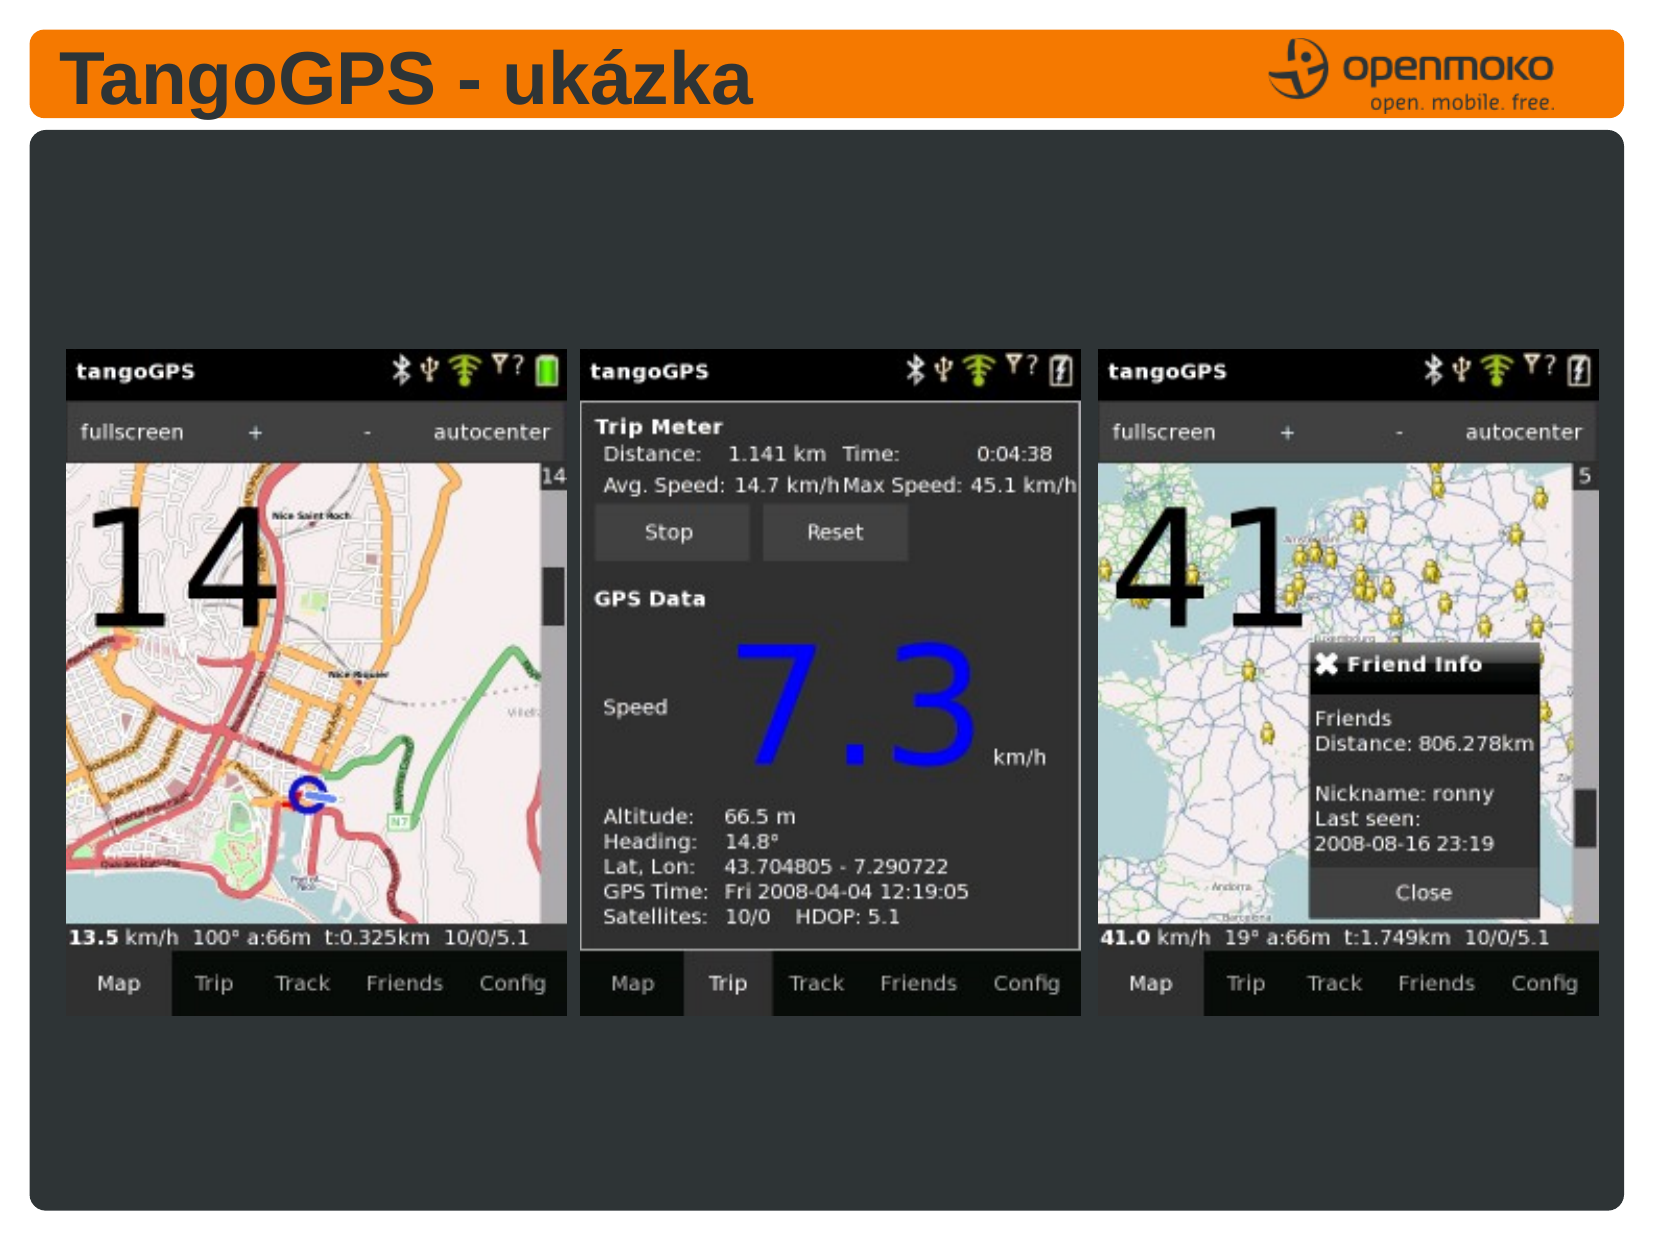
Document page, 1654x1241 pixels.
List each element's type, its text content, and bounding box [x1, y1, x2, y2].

picture [1098, 349, 1599, 1016]
picture [66, 349, 567, 1016]
title TangoGPS - ukázka [59, 29, 1361, 128]
picture [1361, 38, 1554, 114]
picture [580, 349, 1081, 1016]
